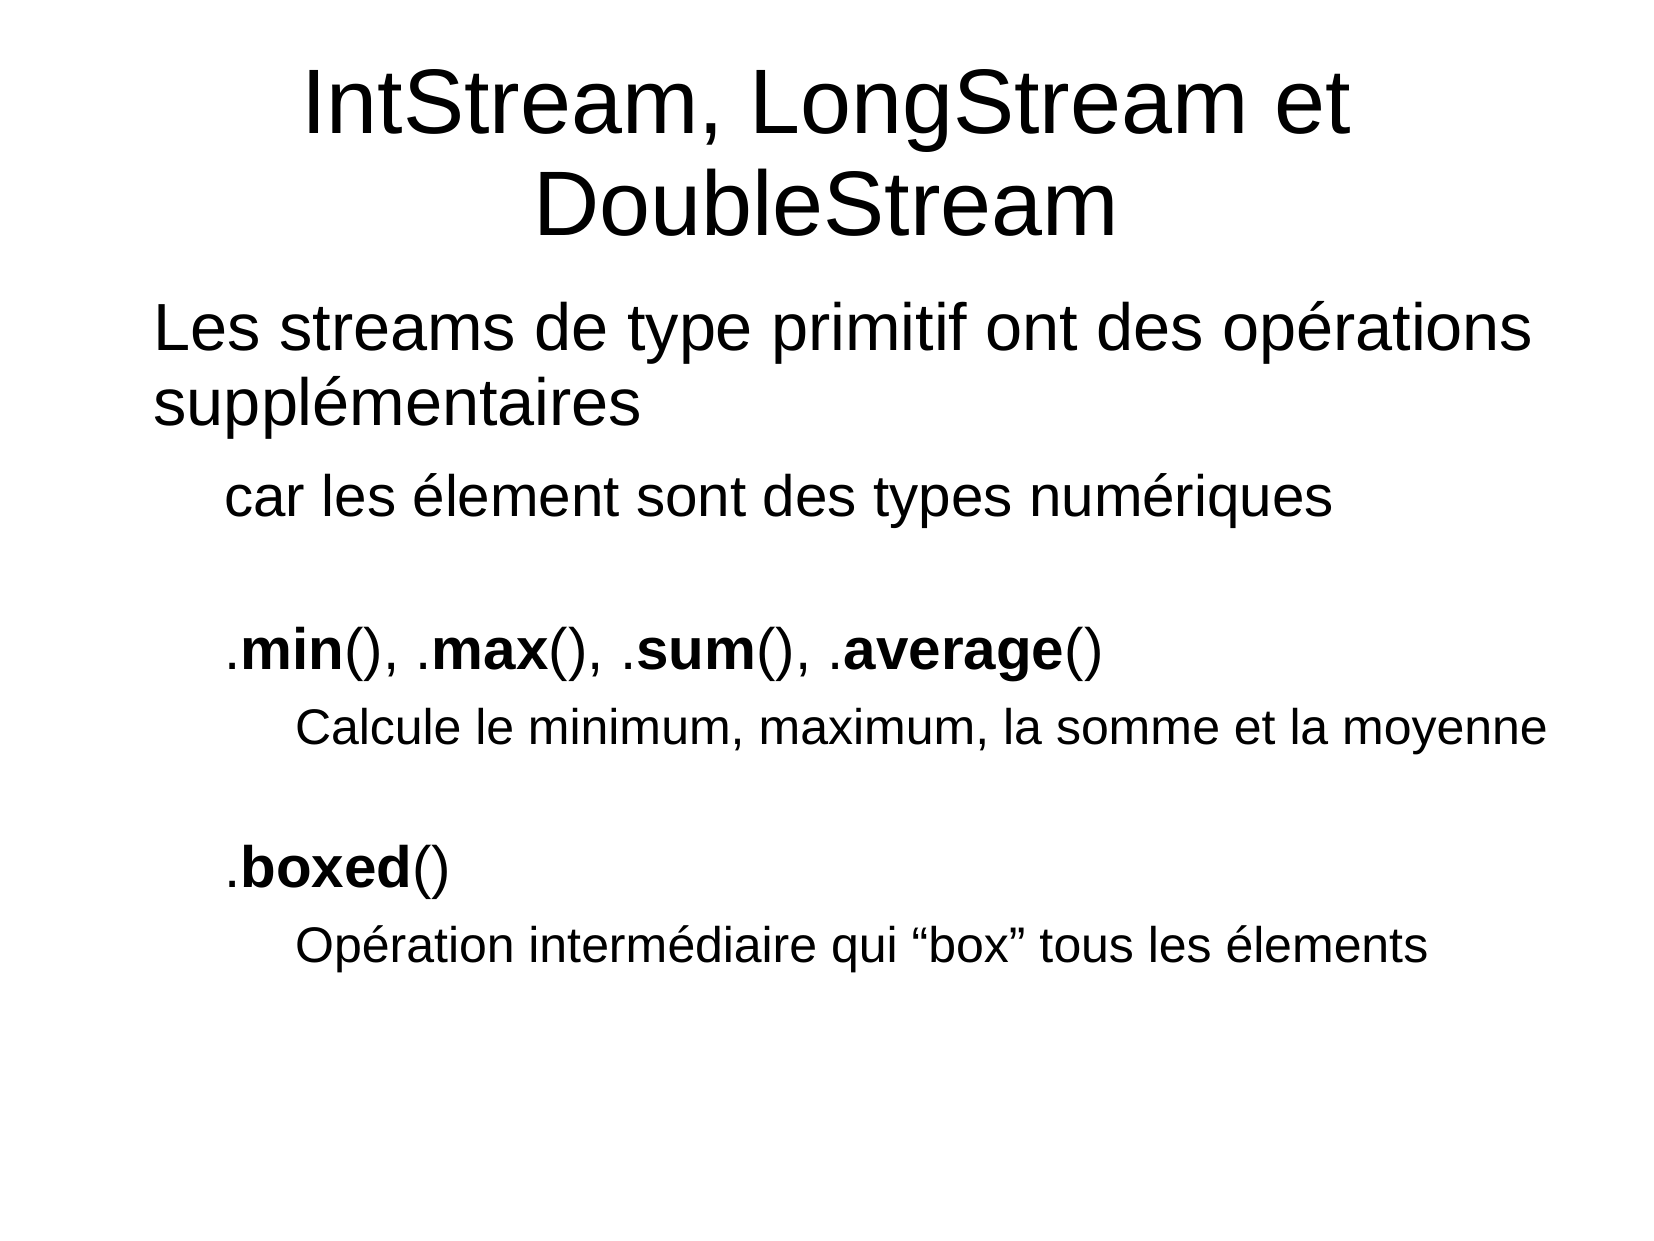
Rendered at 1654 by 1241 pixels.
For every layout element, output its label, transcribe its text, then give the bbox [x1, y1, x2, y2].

title IntStream, LongStream et DoubleStream [82, 49, 1571, 257]
list Les streams de type primitif ont des opérations supplémentaires car les élement sont des types numériques .min(), .max(), .sum(), .average() Calcule le minimum, maximum, la somme et la moyenne .boxed() Opération intermédiaire qui “box” tous les élements [82, 290, 1571, 1010]
